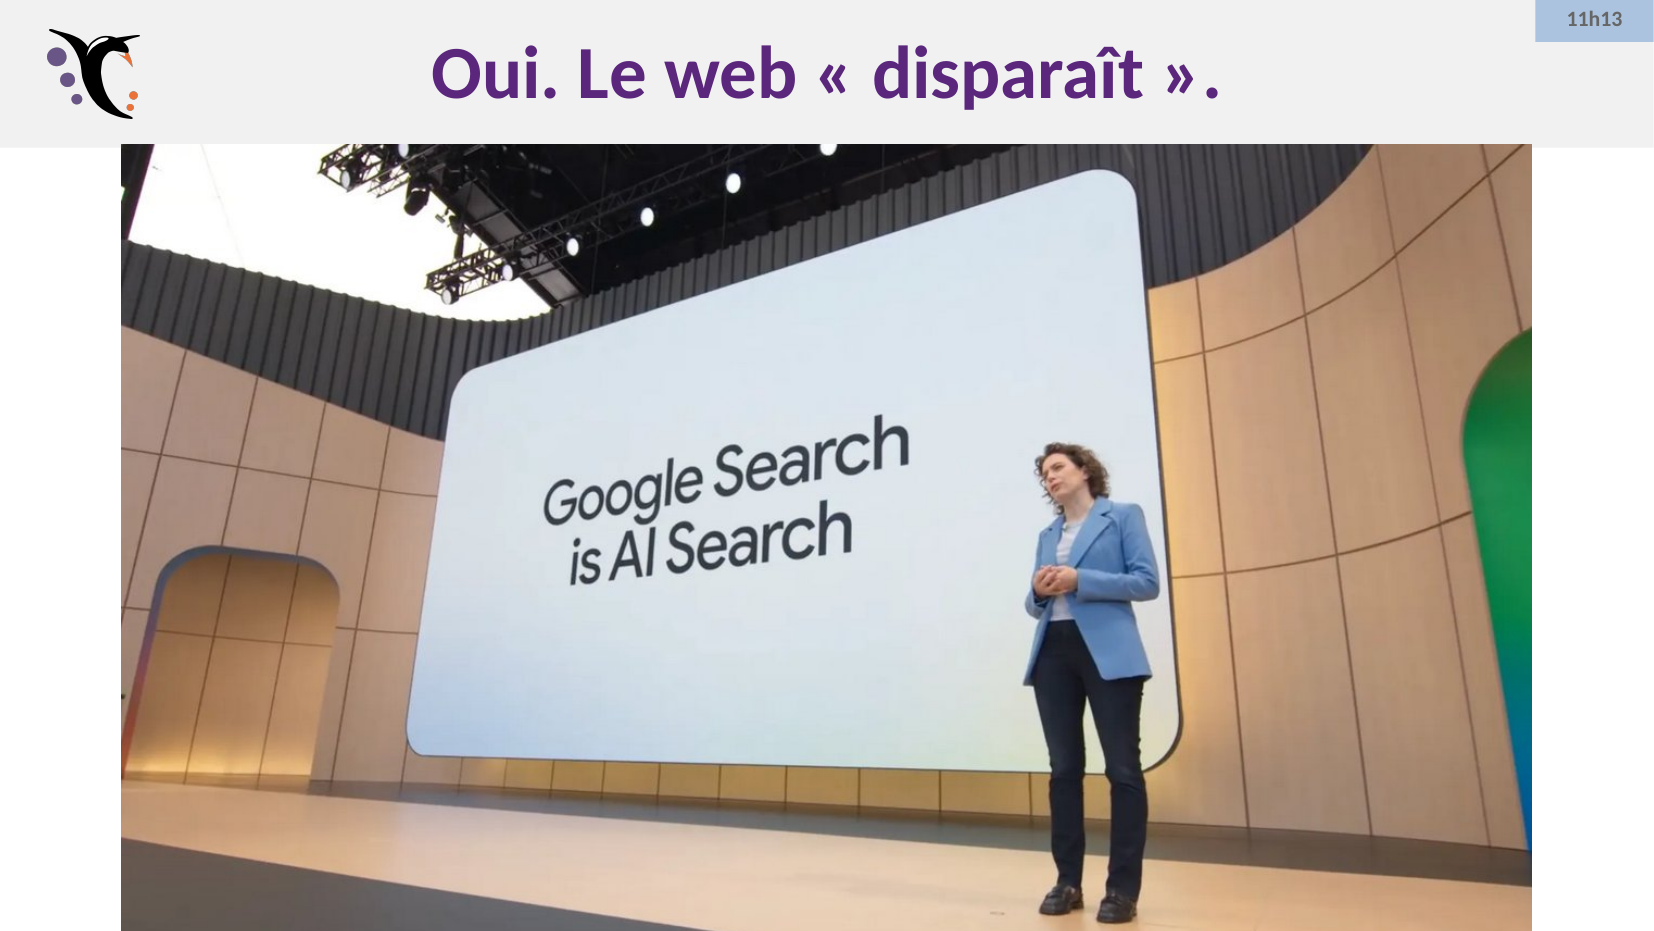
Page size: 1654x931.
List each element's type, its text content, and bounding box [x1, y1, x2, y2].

picture [47, 29, 82, 119]
text_box 11h13 [1535, 0, 1654, 42]
picture [121, 144, 1532, 931]
title Oui. Le web « disparaît ». [82, 1, 1571, 157]
